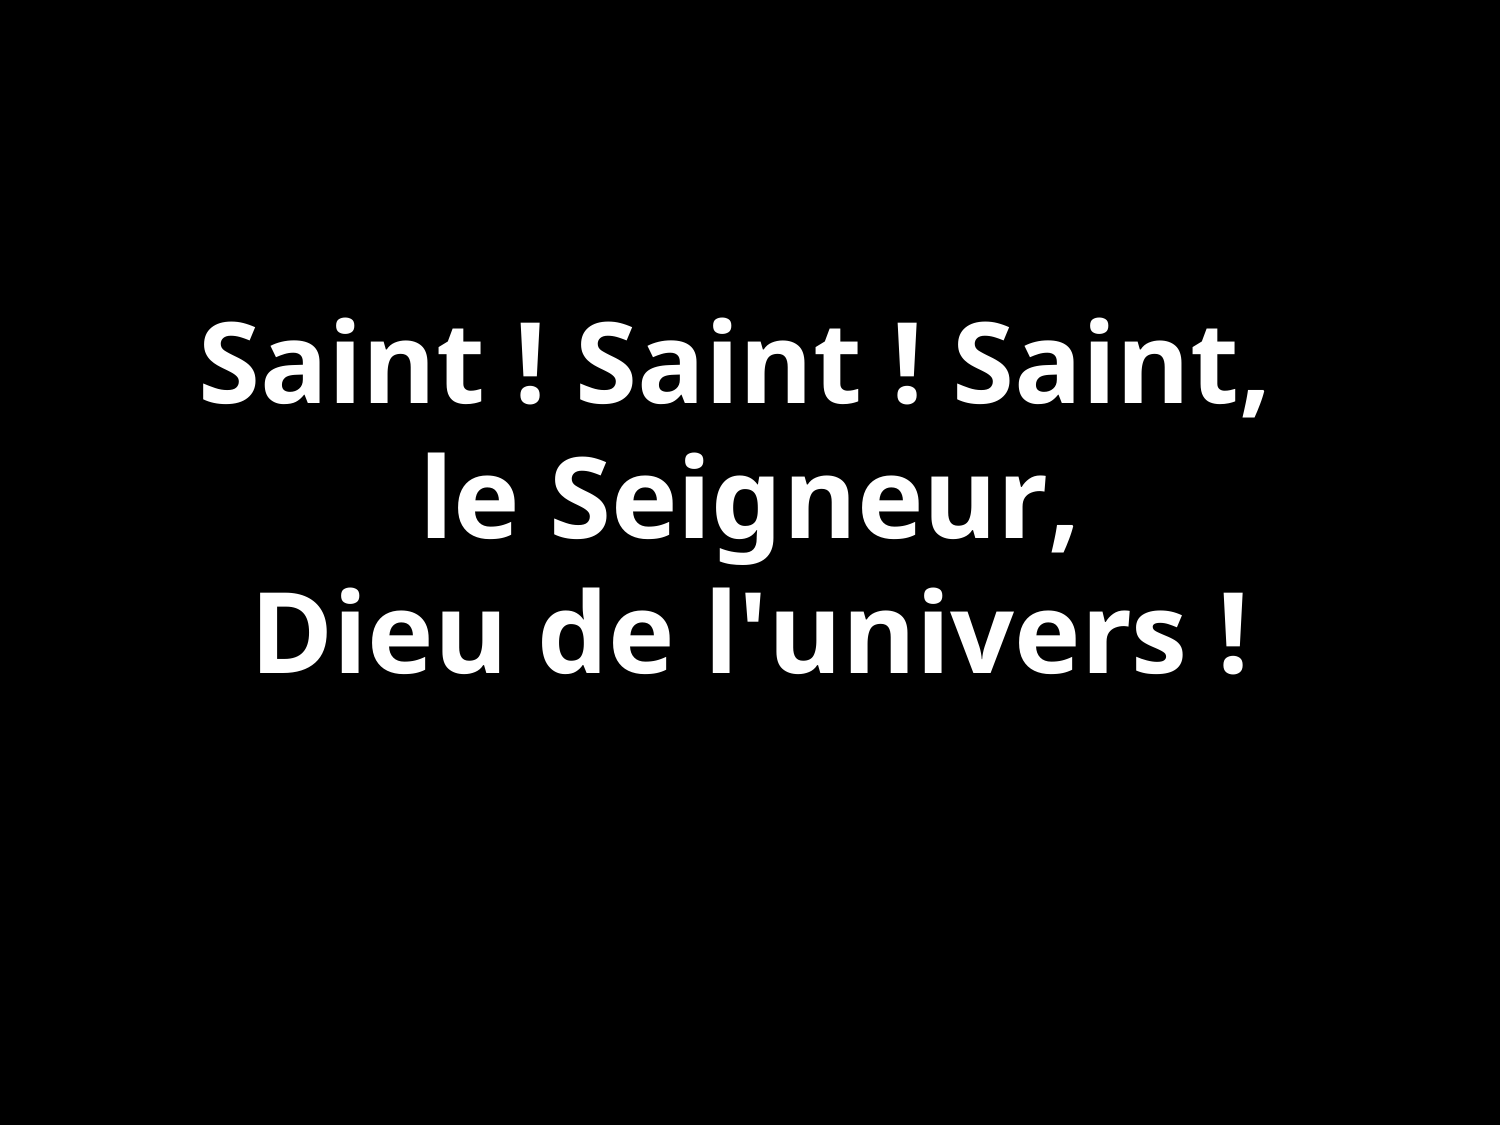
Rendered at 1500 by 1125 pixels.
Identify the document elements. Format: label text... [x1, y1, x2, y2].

title Saint ! Saint ! Saint, le Seigneur, Dieu de l'univers ! [41, 66, 1459, 591]
